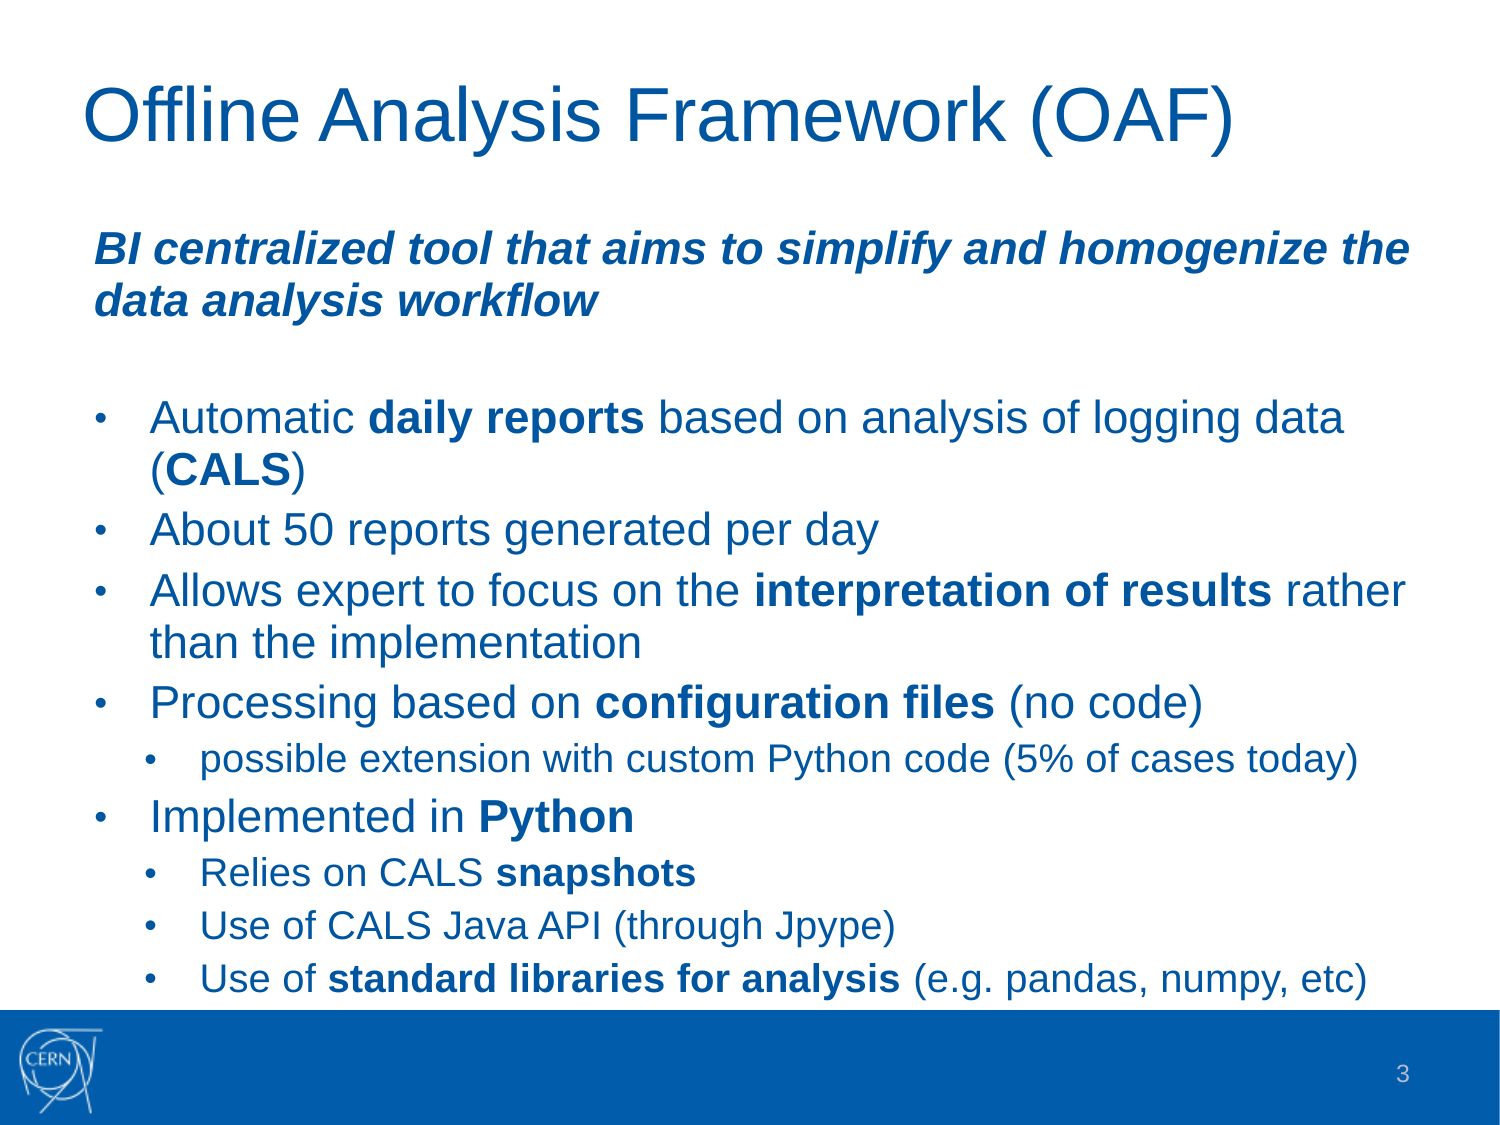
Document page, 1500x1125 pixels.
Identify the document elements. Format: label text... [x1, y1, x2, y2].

text_box Offline Analysis Framework (OAF) [74, 38, 1425, 193]
text_box <number> [1342, 1042, 1425, 1103]
text_box BI centralized tool that aims to simplify and homogenize the data analysis workflow Automatic daily reports based on analysis of logging data (CALS) About 50 reports generated per day Allows expert to focus on the interpretation of results rather than the implementation Processing based on configuration files (no code) possible extension with custom Python code (5% of cases today) Implemented in Python Relies on CALS snapshots Use of CALS Java API (through Jpype) Use of standard libraries for analysis (e.g. pandas, numpy, etc) [74, 215, 1484, 1018]
